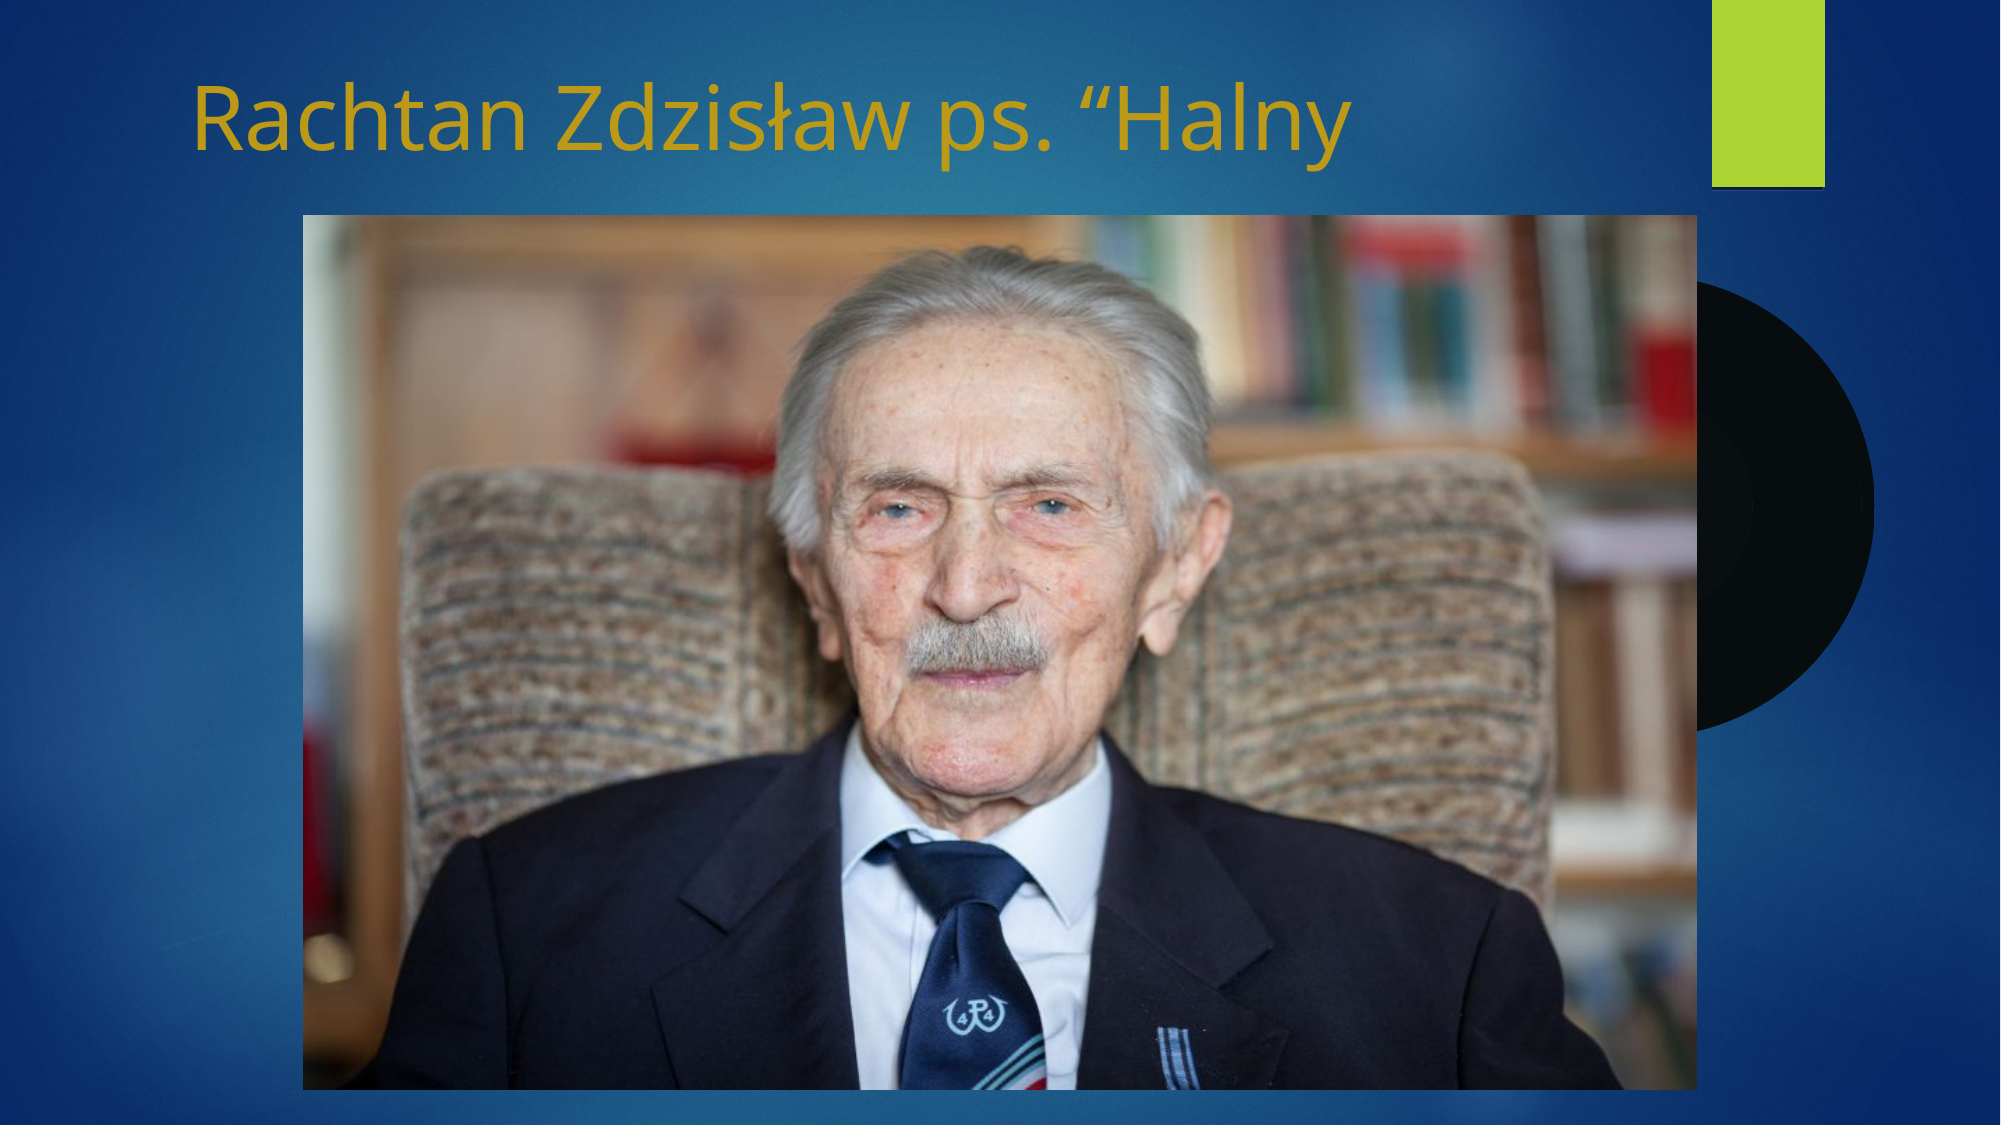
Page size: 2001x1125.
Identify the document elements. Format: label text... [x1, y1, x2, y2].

title Rachtan Zdzisław ps. “Halny [174, 46, 1636, 176]
picture [303, 215, 1697, 1090]
